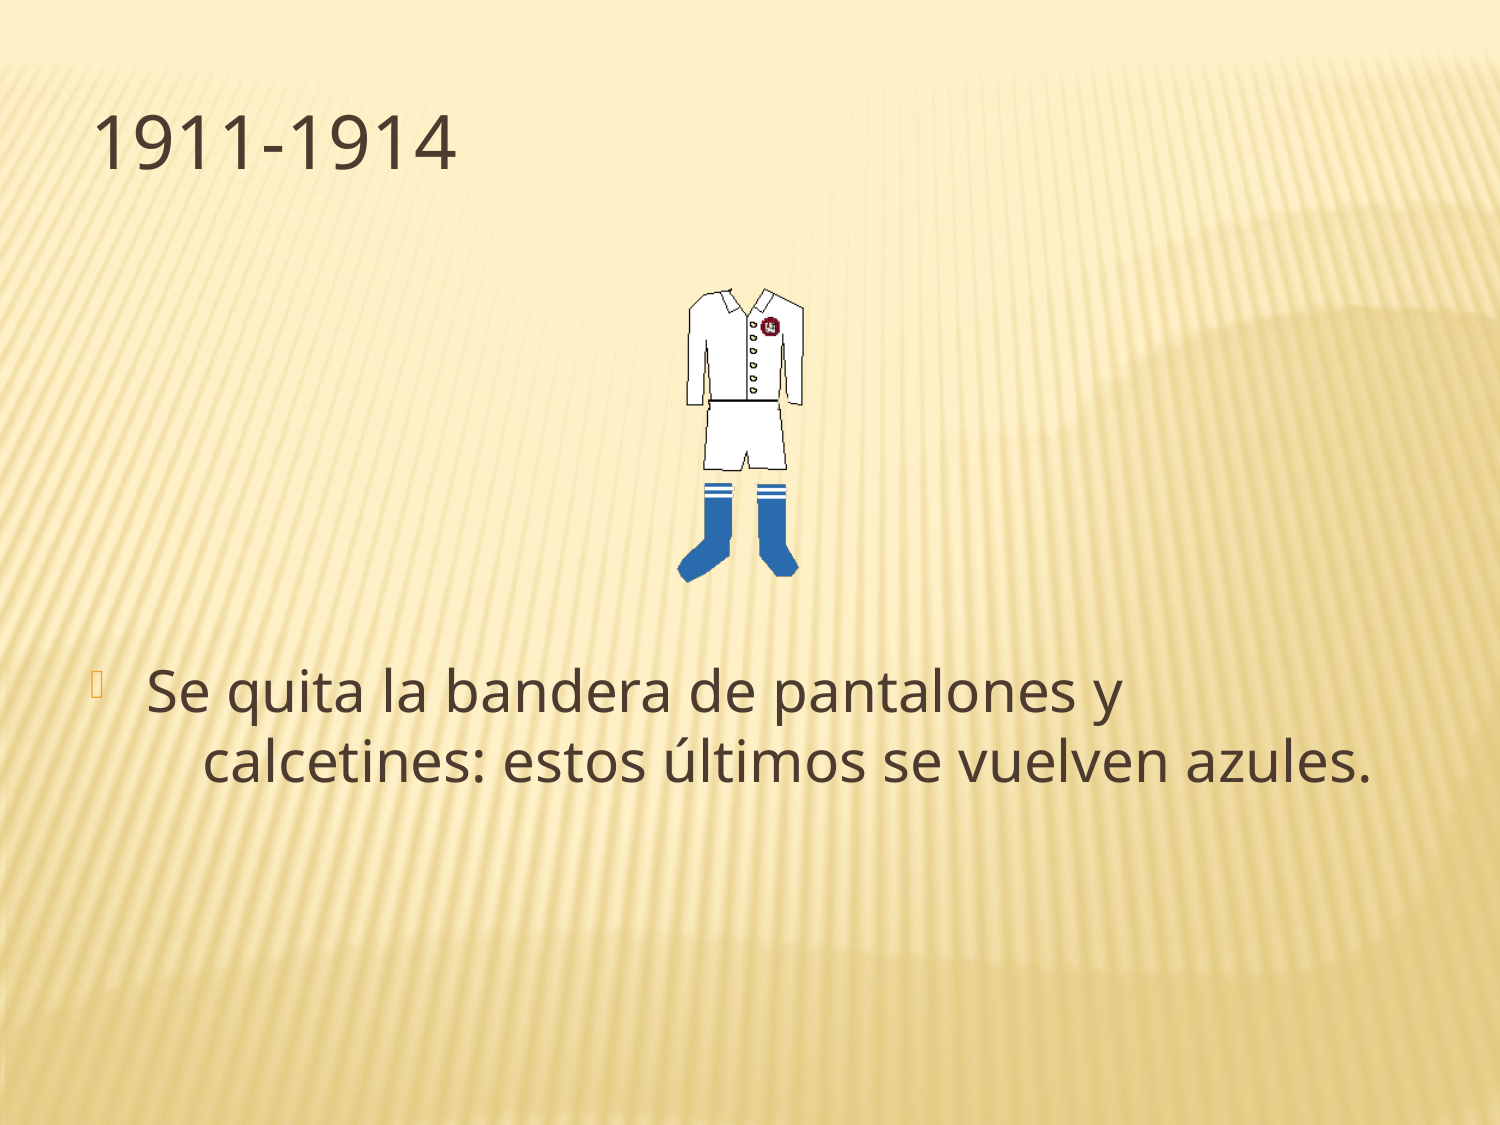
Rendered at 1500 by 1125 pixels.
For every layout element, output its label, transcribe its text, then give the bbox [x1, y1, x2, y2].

title 1911-1914 [75, 45, 1426, 234]
list Se quita la bandera de pantalones y calcetines: estos últimos se vuelven azules. [75, 646, 1426, 1006]
picture [652, 262, 848, 622]
